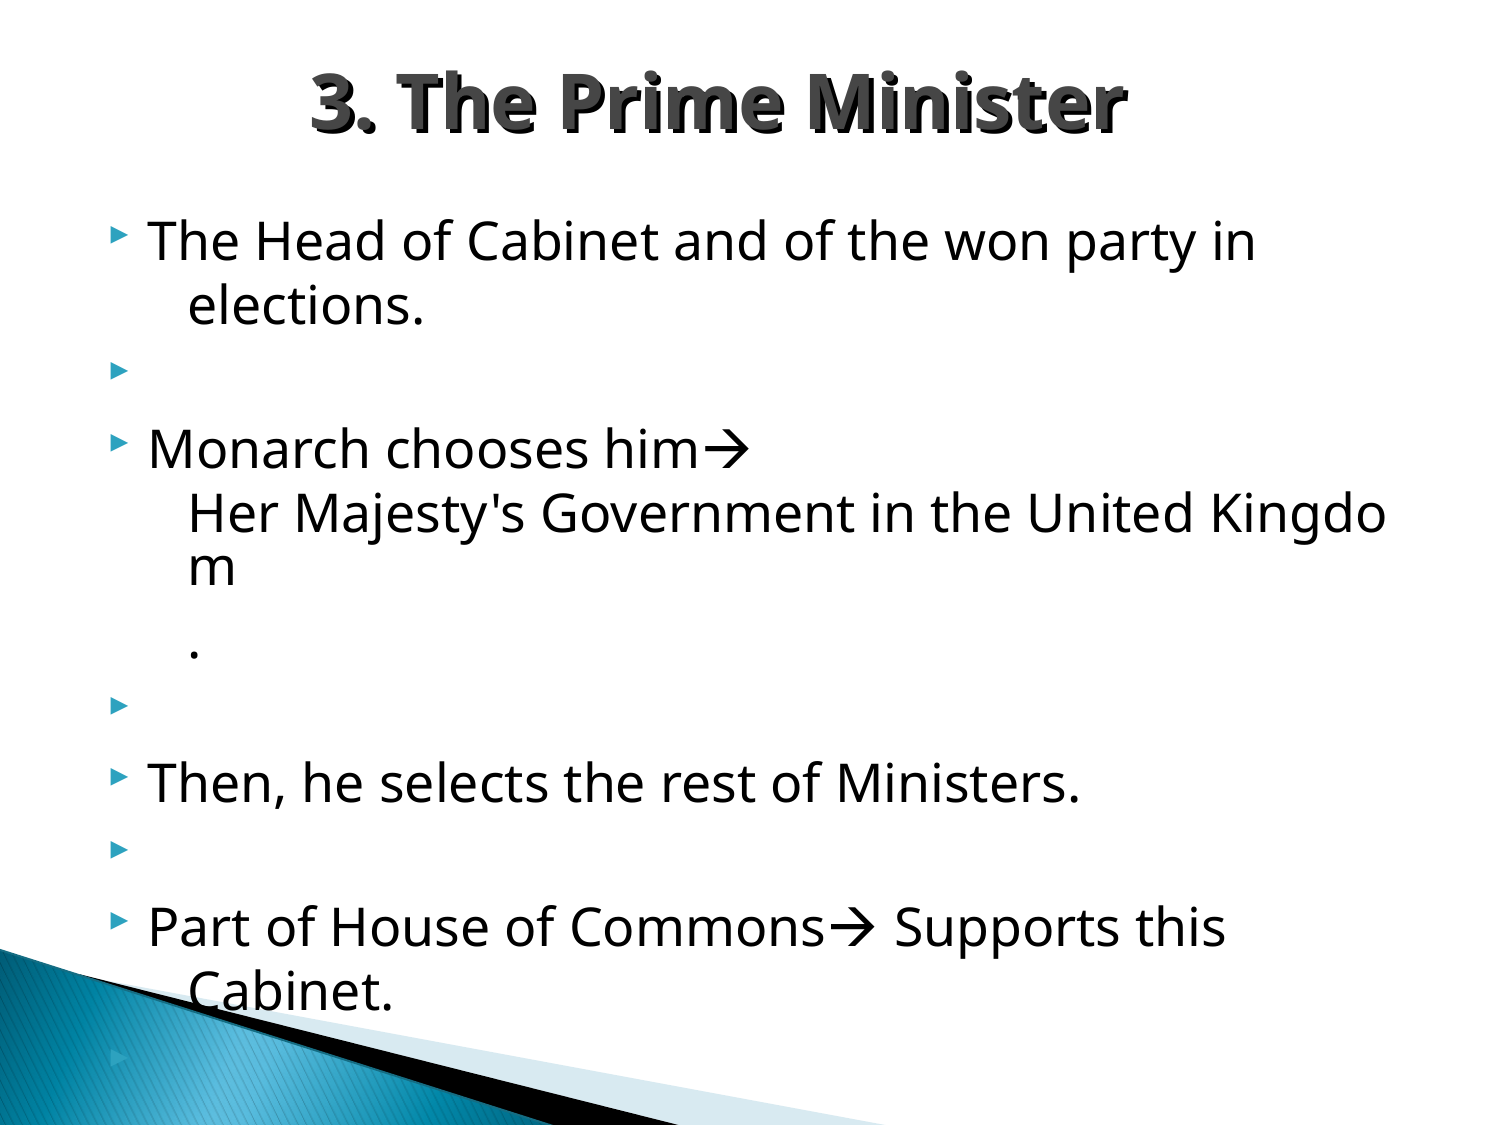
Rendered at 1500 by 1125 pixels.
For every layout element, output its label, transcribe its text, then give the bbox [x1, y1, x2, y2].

title 3. The Prime Minister [75, 45, 1426, 233]
list The Head of Cabinet and of the won party in elections. Monarch chooses him Her Majesty's Government in the United Kingdom. Then, he selects the rest of Ministers. Part of House of Commons Supports this Cabinet. [58, 199, 1421, 977]
